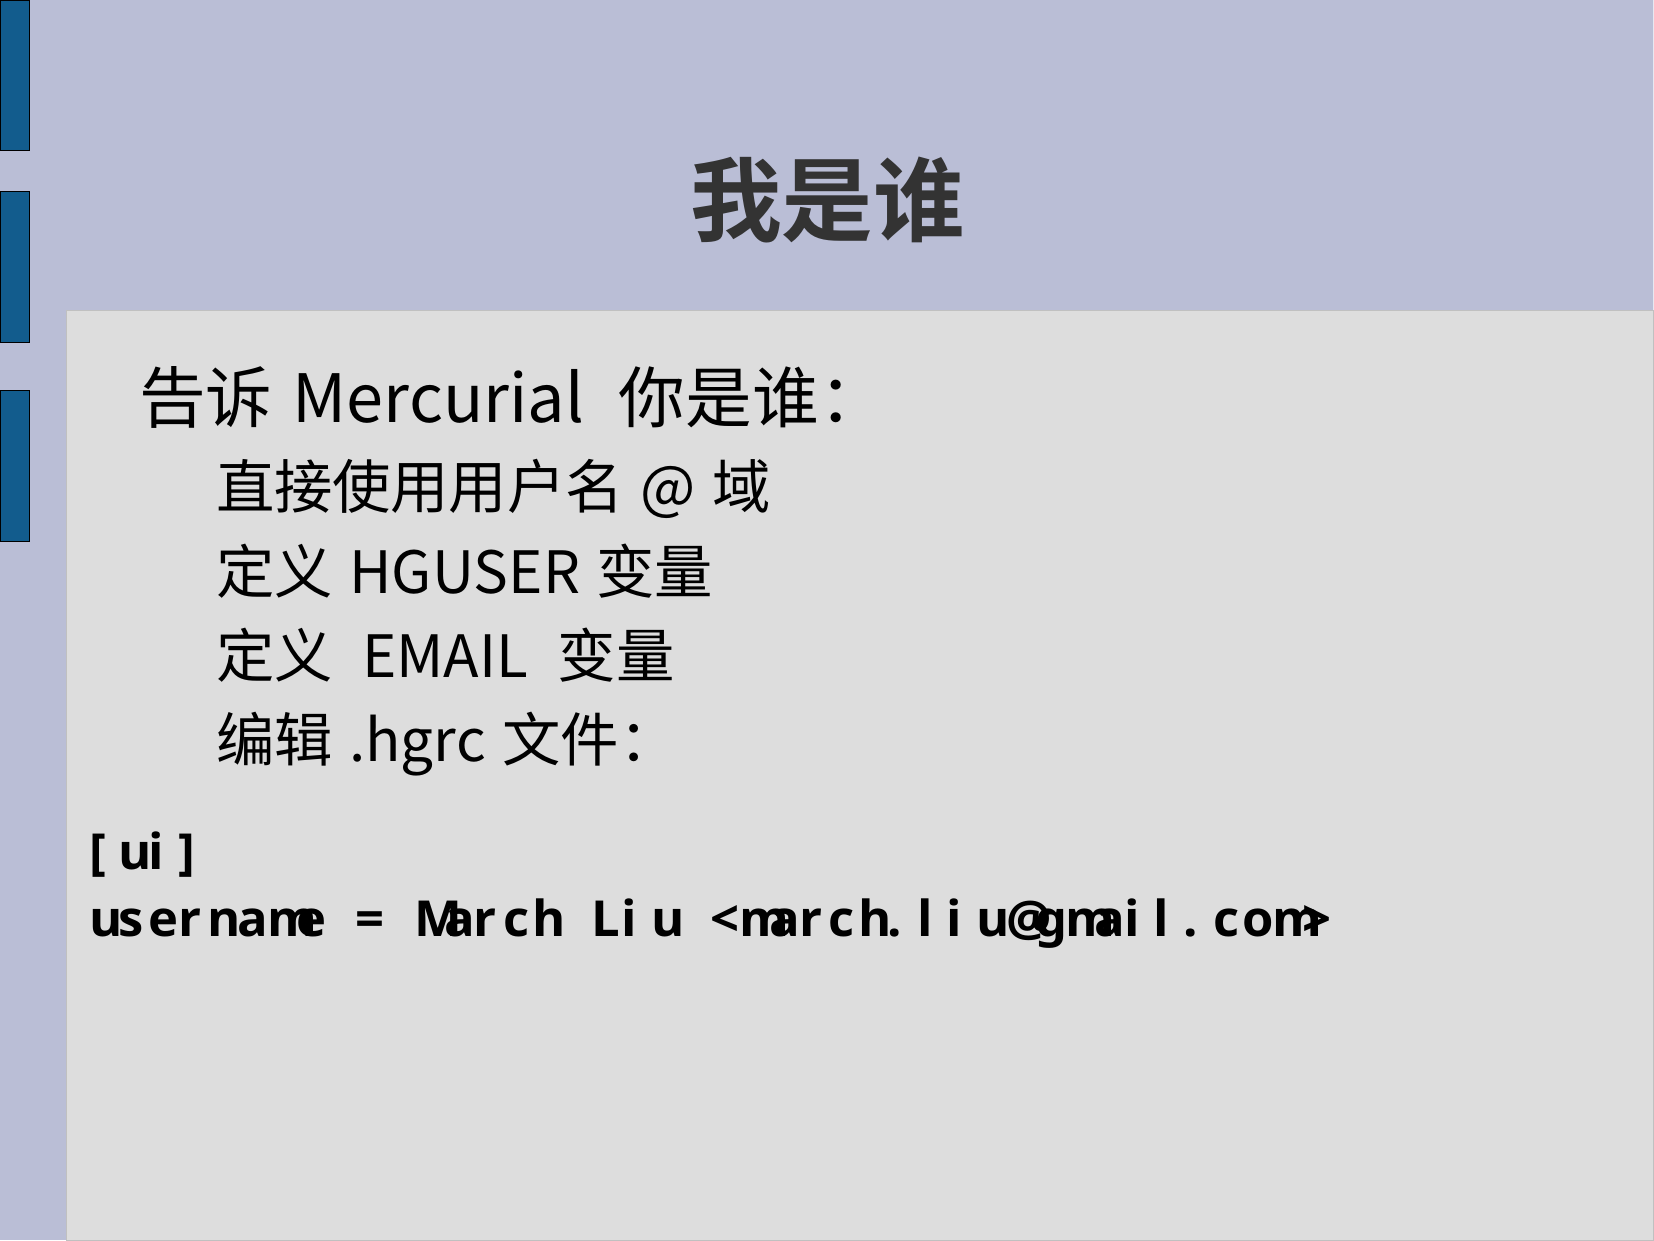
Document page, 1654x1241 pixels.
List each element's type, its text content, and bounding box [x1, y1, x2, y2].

title 我是谁 [121, 91, 1534, 299]
chart [88, 809, 1540, 1182]
list 告诉Mercurial 你是谁： 直接使用用户名@域 定义HGUSER变量 定义 EMAIL 变量 编辑.hgrc文件： [121, 344, 1534, 718]
